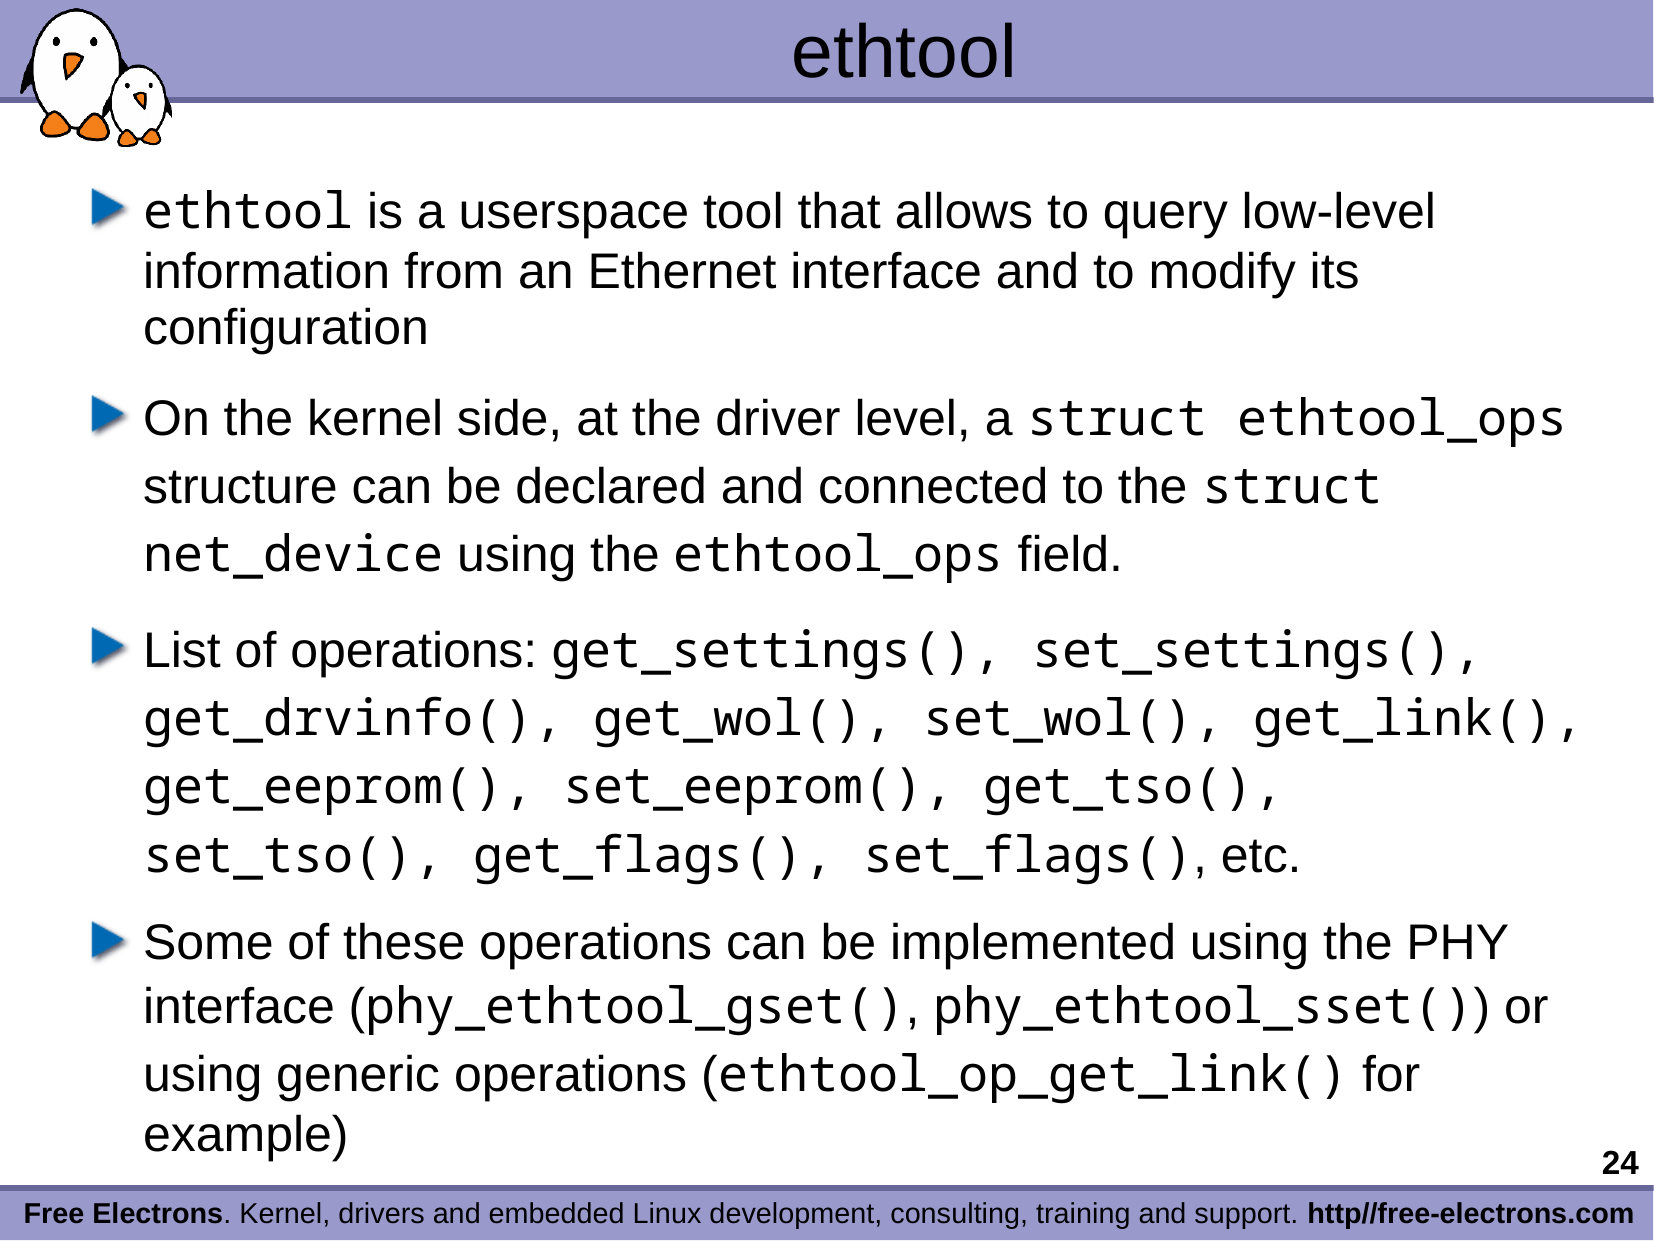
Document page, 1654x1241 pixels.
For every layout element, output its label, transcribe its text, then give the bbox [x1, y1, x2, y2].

list ethtool is a userspace tool that allows to query low-level information from an Ethernet interface and to modify its configuration On the kernel side, at the driver level, a struct ethtool_ops structure can be declared and connected to the struct net_device using the ethtool_ops field. List of operations: get_settings(), set_settings(), get_drvinfo(), get_wol(), set_wol(), get_link(), get_eeprom(), set_eeprom(), get_tso(), set_tso(), get_flags(), set_flags(), etc. Some of these operations can be implemented using the PHY interface (phy_ethtool_gset(), phy_ethtool_sset()) or using generic operations (ethtool_op_get_link() for example) [72, 174, 1596, 1123]
picture [20, 8, 172, 147]
title ethtool [178, 4, 1631, 98]
